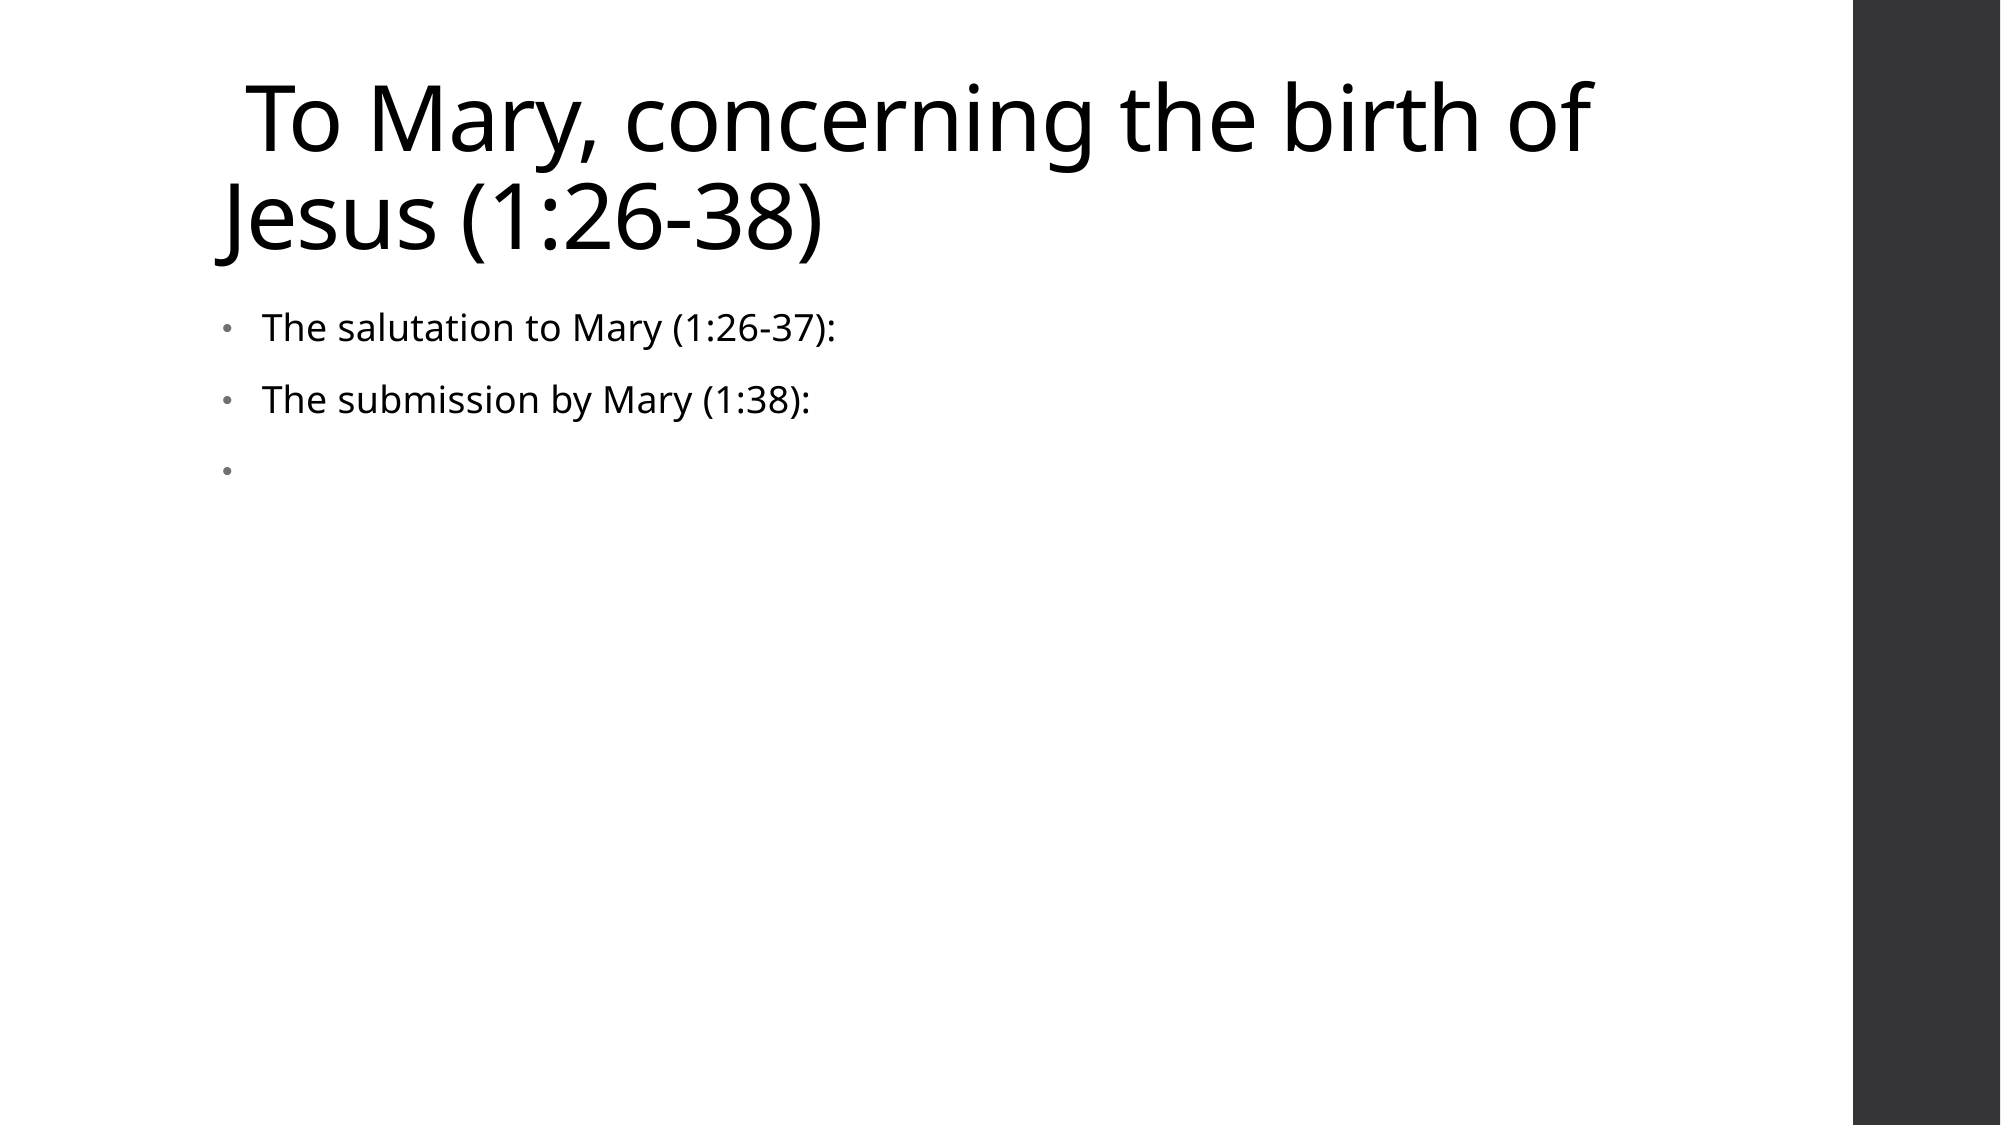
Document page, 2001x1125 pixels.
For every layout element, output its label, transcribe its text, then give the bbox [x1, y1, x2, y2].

title To Mary, concerning the birth of Jesus (1:26-38) [206, 60, 1797, 278]
list The salutation to Mary (1:26-37): The submission by Mary (1:38): [206, 299, 1617, 1014]
